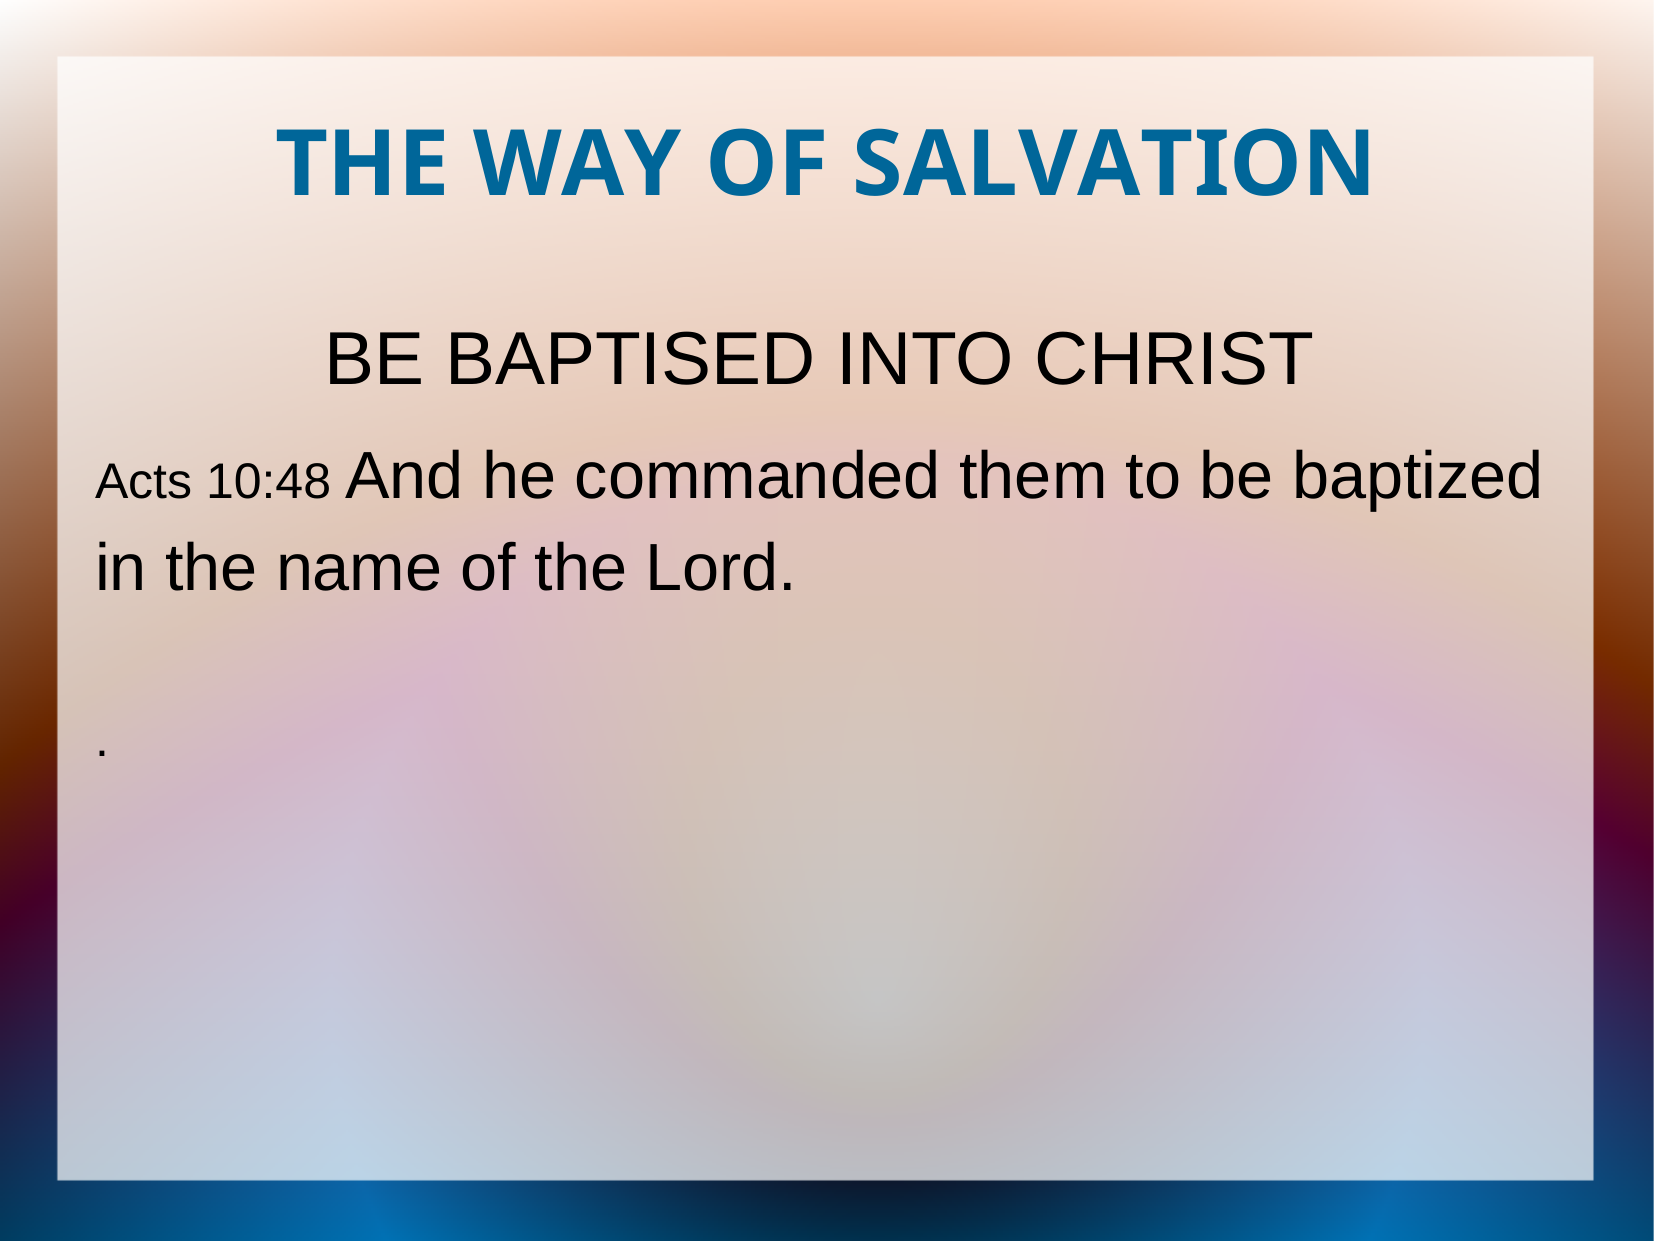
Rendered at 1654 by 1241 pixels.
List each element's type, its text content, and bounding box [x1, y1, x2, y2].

text_box BE BAPTISED INTO CHRIST Acts 10:48 And he commanded them to be baptized in the name of the Lord. . [80, 222, 1597, 782]
title THE WAY OF SALVATION [82, 103, 1571, 215]
